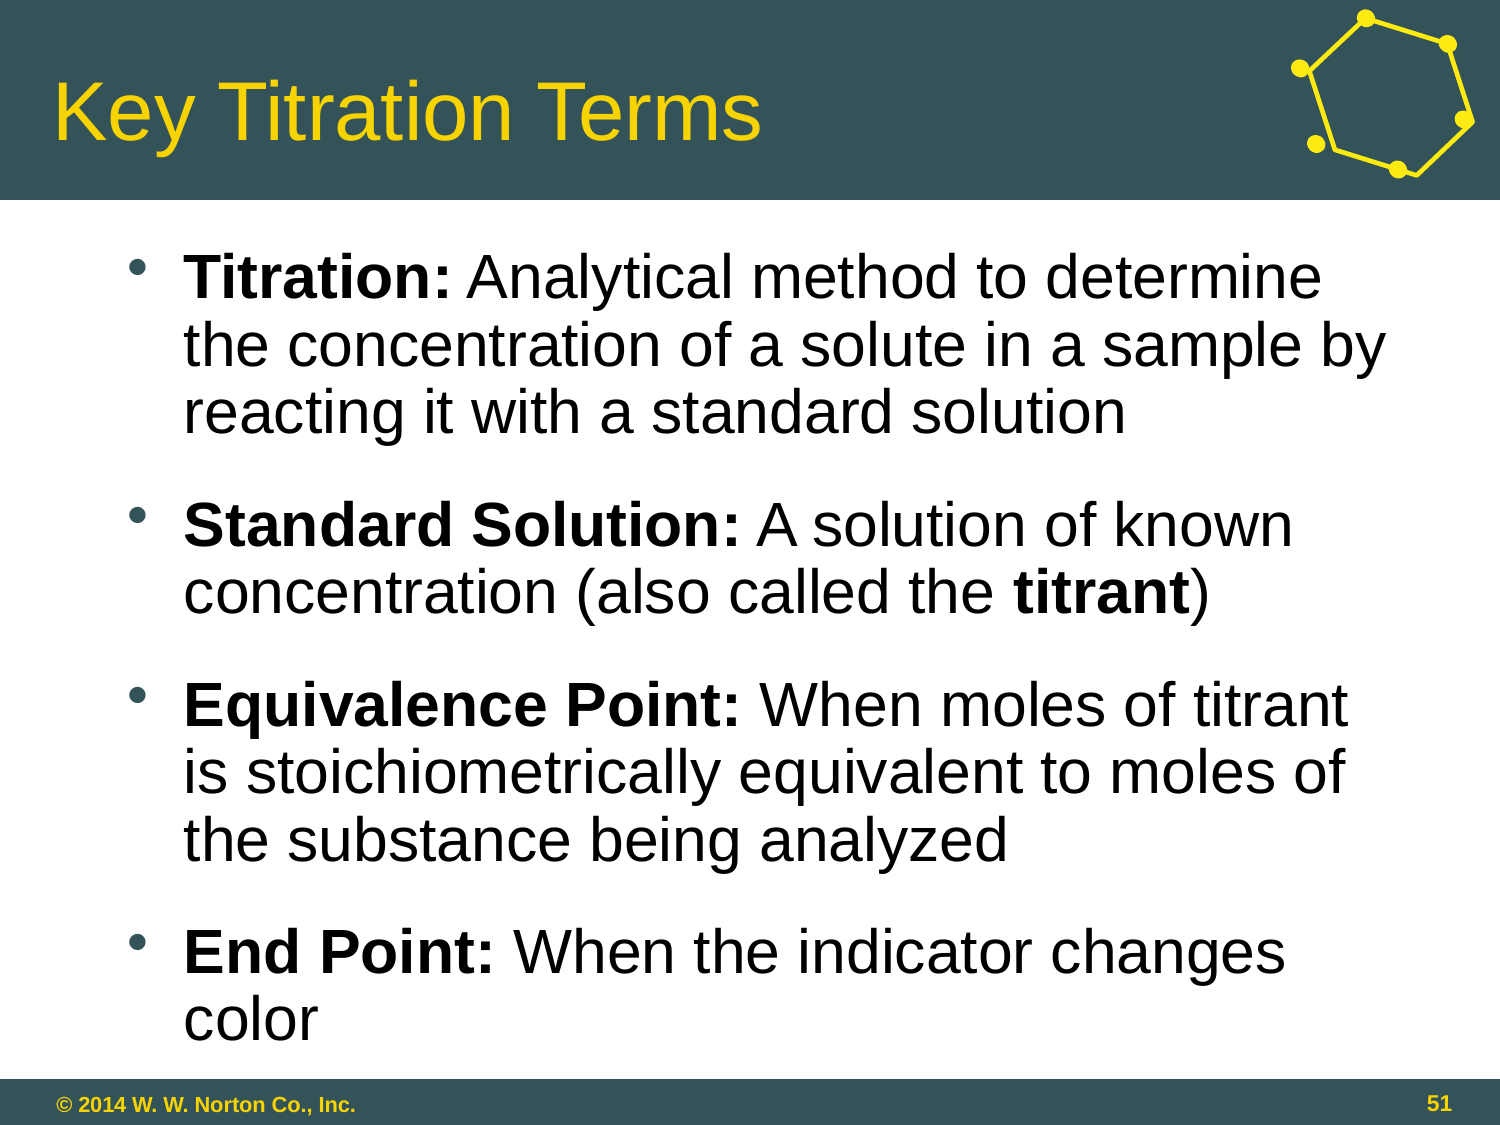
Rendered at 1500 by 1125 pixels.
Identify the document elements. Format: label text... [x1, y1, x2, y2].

title Key Titration Terms [37, 19, 1118, 195]
list Titration: Analytical method to determine the concentration of a solute in a sample by reacting it with a standard solution Standard Solution: A solution of known concentration (also called the titrant) Equivalence Point: When moles of titrant is stoichiometrically equivalent to moles of the substance being analyzed End Point: When the indicator changes color [112, 237, 1413, 988]
slide_number <number> [1408, 1085, 1468, 1120]
